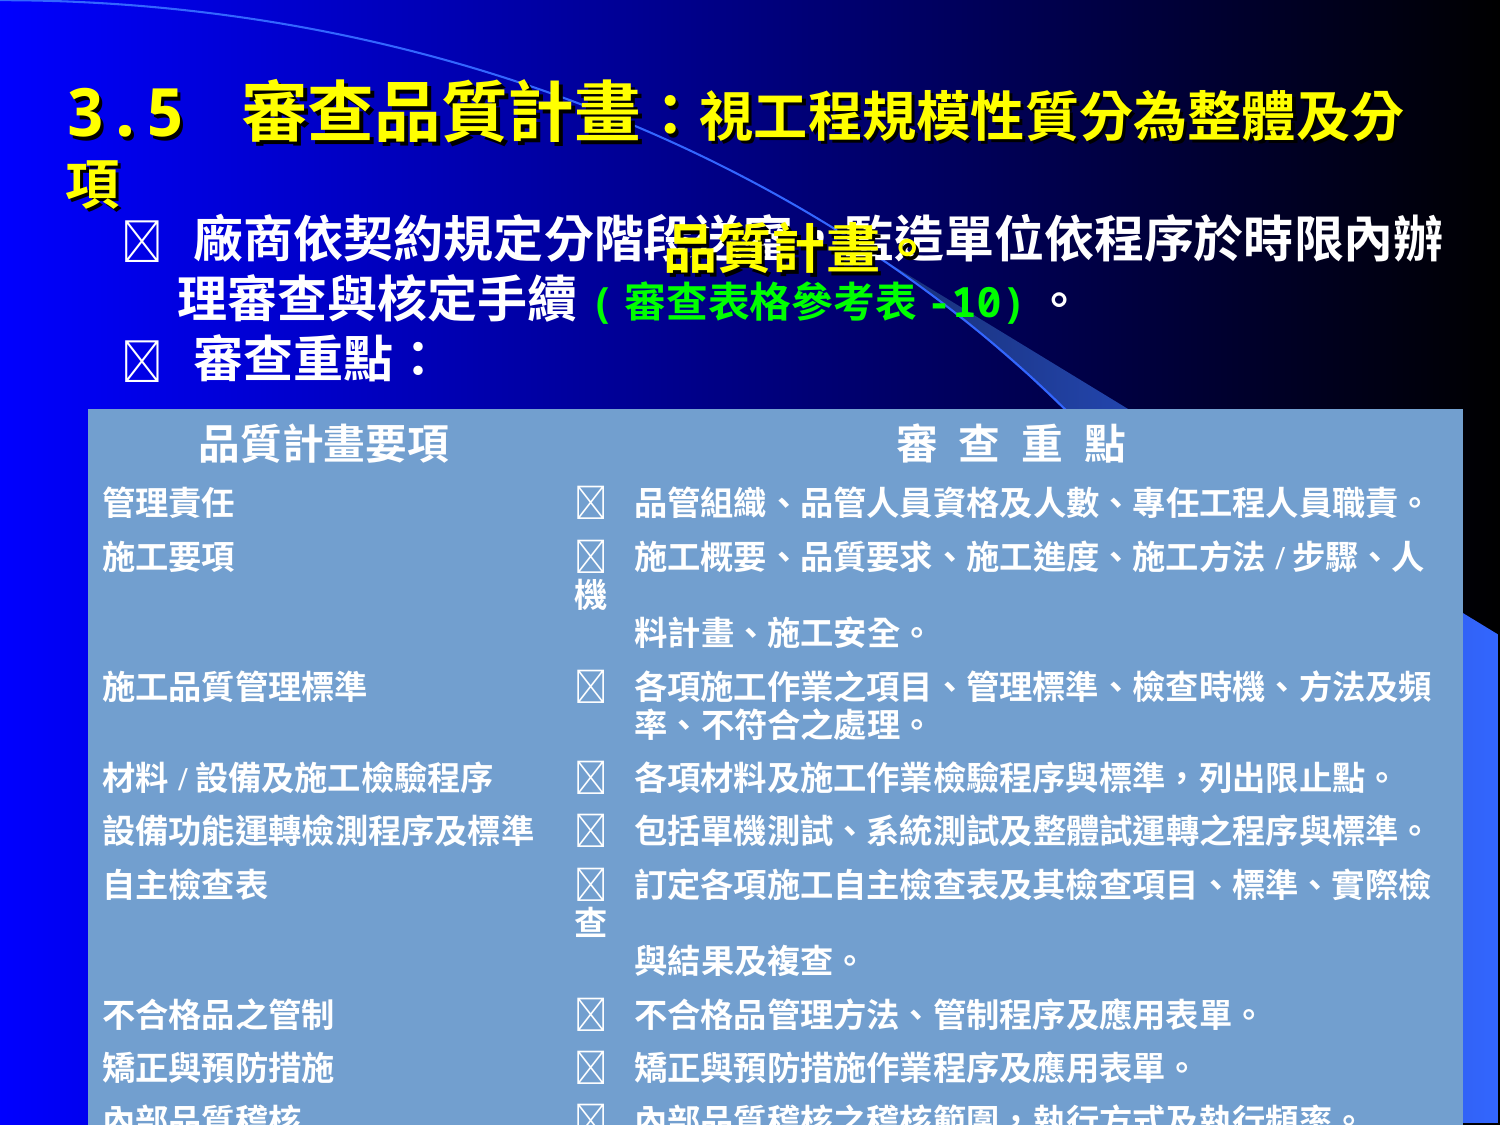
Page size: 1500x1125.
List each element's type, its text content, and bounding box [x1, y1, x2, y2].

table_header 品質計畫要項 [88, 409, 560, 478]
table_cell 矯正與預防措施 [88, 1042, 560, 1095]
table_cell  品管組織、品管人員資格及人數、專任工程人員職責。 [560, 478, 1463, 531]
table_cell  施工概要、品質要求、施工進度、施工方法/步驟、人機 料計畫、施工安全。 [560, 531, 1463, 661]
table_cell  不合格品管理方法、管制程序及應用表單。 [560, 989, 1463, 1042]
text_box 3.5 審查品質計畫：視工程規模性質分為整體及分項 品質計畫。 [50, 62, 1438, 250]
list  廠商依契約規定分階段送審，監造單位依程序於時限內辦理審查與核定手續(審查表格參考表-10)。  審查重點： [50, 200, 1463, 1013]
table_cell 設備功能運轉檢測程序及標準 [88, 806, 560, 859]
table_cell 內部品質稽核 [277, 1112, 289, 1125]
table_cell 材料/設備及施工檢驗程序 [88, 753, 560, 806]
table_cell  訂定各項施工自主檢查表及其檢查項目、標準、實際檢查 與結果及複查。 [560, 859, 1463, 989]
table_cell  各項材料及施工作業檢驗程序與標準，列出限止點。 [560, 753, 1463, 806]
table_cell 管理責任 [88, 478, 560, 531]
table_cell 內部品質稽核 [88, 1095, 560, 1125]
table_cell 施工品質管理標準 [88, 661, 560, 753]
table_cell  矯正與預防措施作業程序及應用表單。 [560, 1042, 1463, 1095]
table_cell  包括單機測試、系統測試及整體試運轉之程序與標準。 [560, 806, 1463, 859]
table_cell 不合格品之管制 [88, 989, 560, 1042]
table_cell  各項施工作業之項目、管理標準、檢查時機、方法及頻 率、不符合之處理。 [560, 661, 1463, 753]
table_cell  內部品質稽核之稽核範圍，執行方式及執行頻率。 [560, 1095, 1463, 1125]
table_cell 自主檢查表 [88, 859, 560, 989]
table_header 審 查 重 點 [560, 409, 1463, 478]
table_cell 施工要項 [88, 531, 560, 661]
